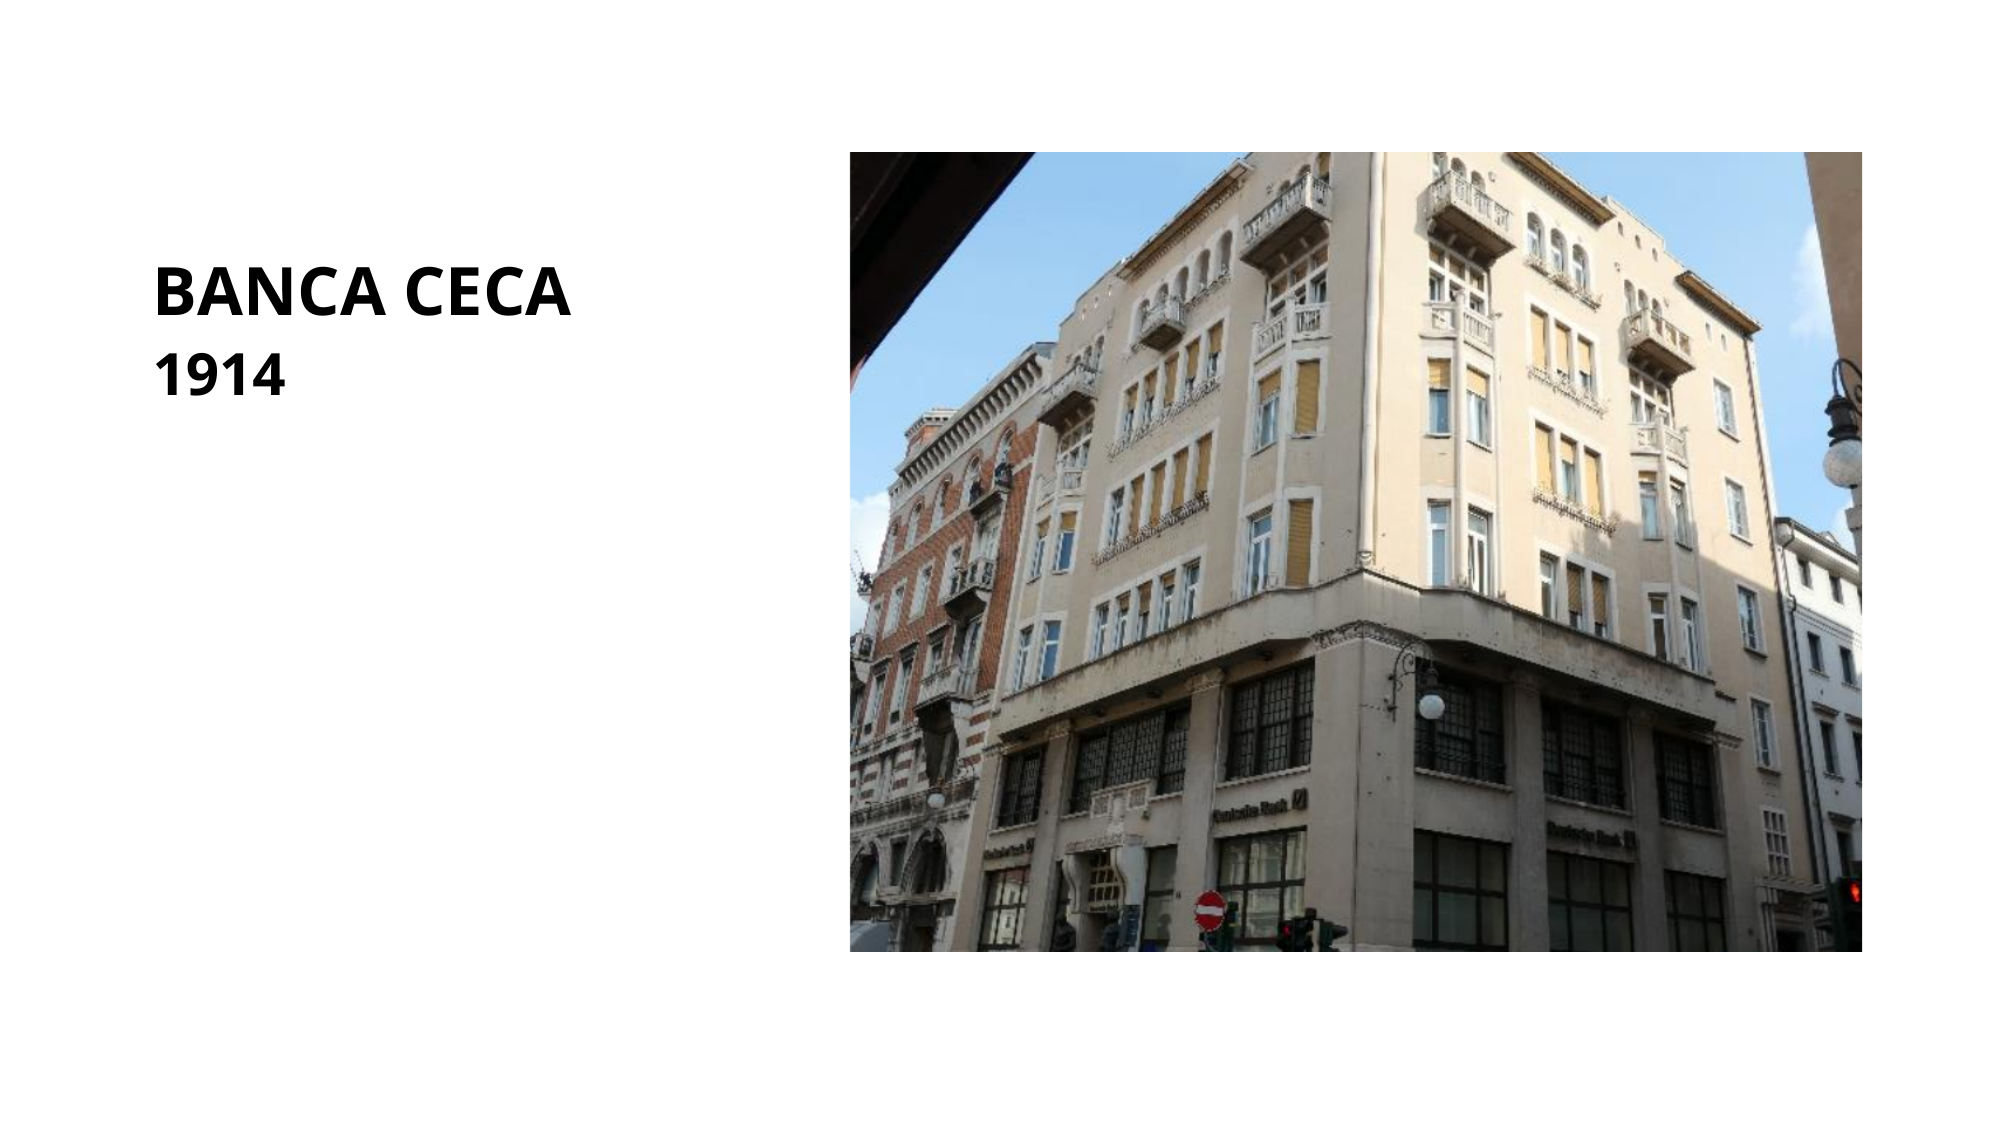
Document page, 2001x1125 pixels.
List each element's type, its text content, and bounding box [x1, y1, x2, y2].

list 1914 [137, 337, 783, 963]
title BANCA CECA [137, 75, 783, 337]
picture [849, 152, 1863, 952]
